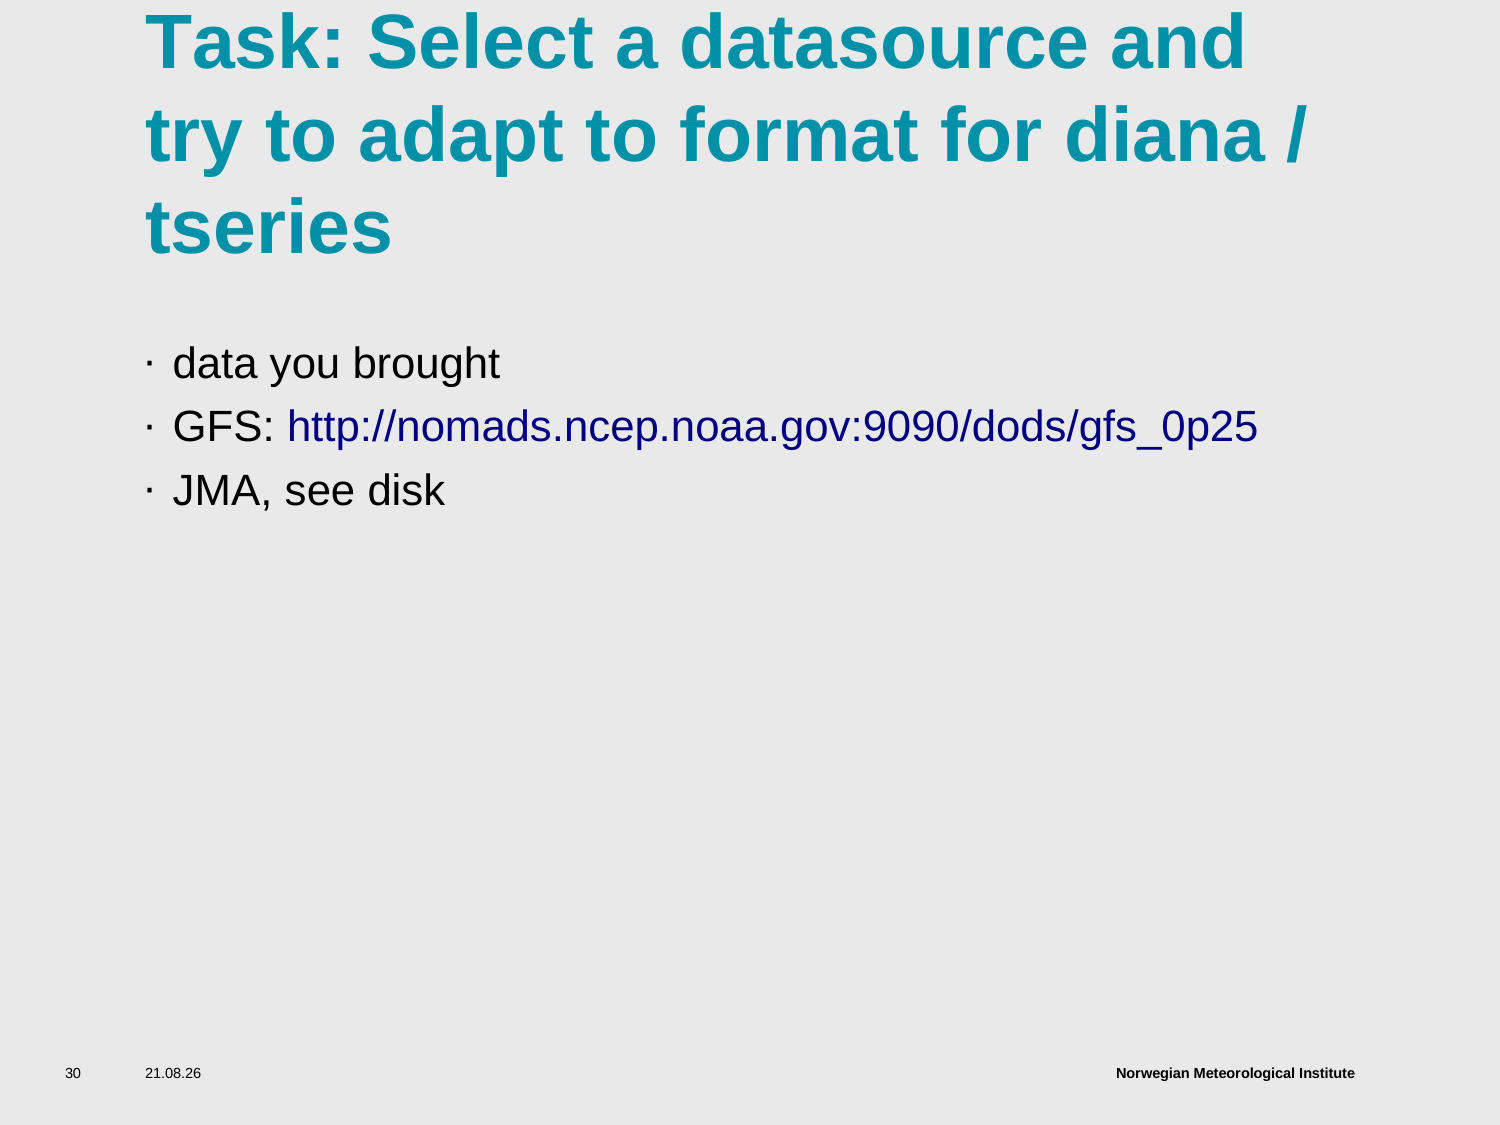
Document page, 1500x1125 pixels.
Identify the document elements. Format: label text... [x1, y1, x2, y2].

title Task: Select a datasource and try to adapt to format for diana / tseries [145, 0, 1355, 269]
list data you brought GFS: http://nomads.ncep.noaa.gov:9090/dods/gfs_0p25 JMA, see disk [142, 334, 1352, 988]
